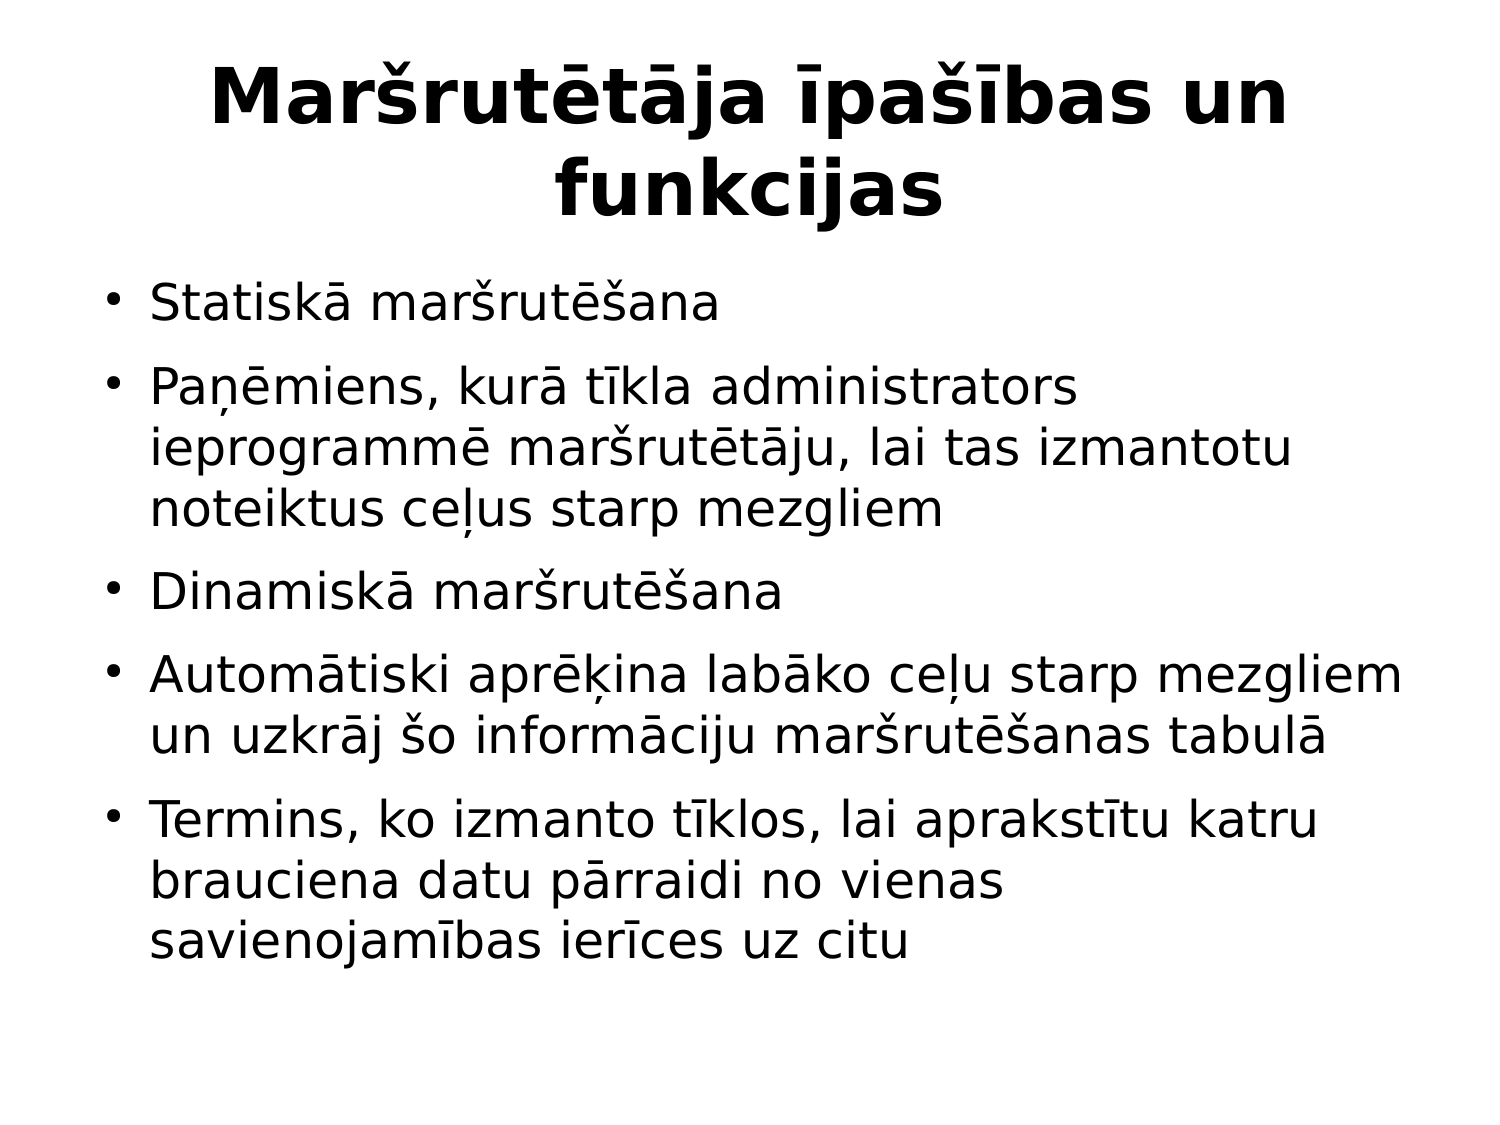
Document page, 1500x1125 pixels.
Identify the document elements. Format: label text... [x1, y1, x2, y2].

list Statiskā maršrutēšana Paņēmiens, kurā tīkla administrators ieprogrammē maršrutētāju, lai tas izmantotu noteiktus ceļus starp mezgliem Dinamiskā maršrutēšana Automātiski aprēķina labāko ceļu starp mezgliem un uzkrāj šo informāciju maršrutēšanas tabulā Termins, ko izmanto tīklos, lai aprakstītu katru brauciena datu pārraidi no vienas savienojamības ierīces uz citu [75, 262, 1426, 1005]
title Maršrutētāja īpašības un funkcijas [75, 45, 1426, 233]
